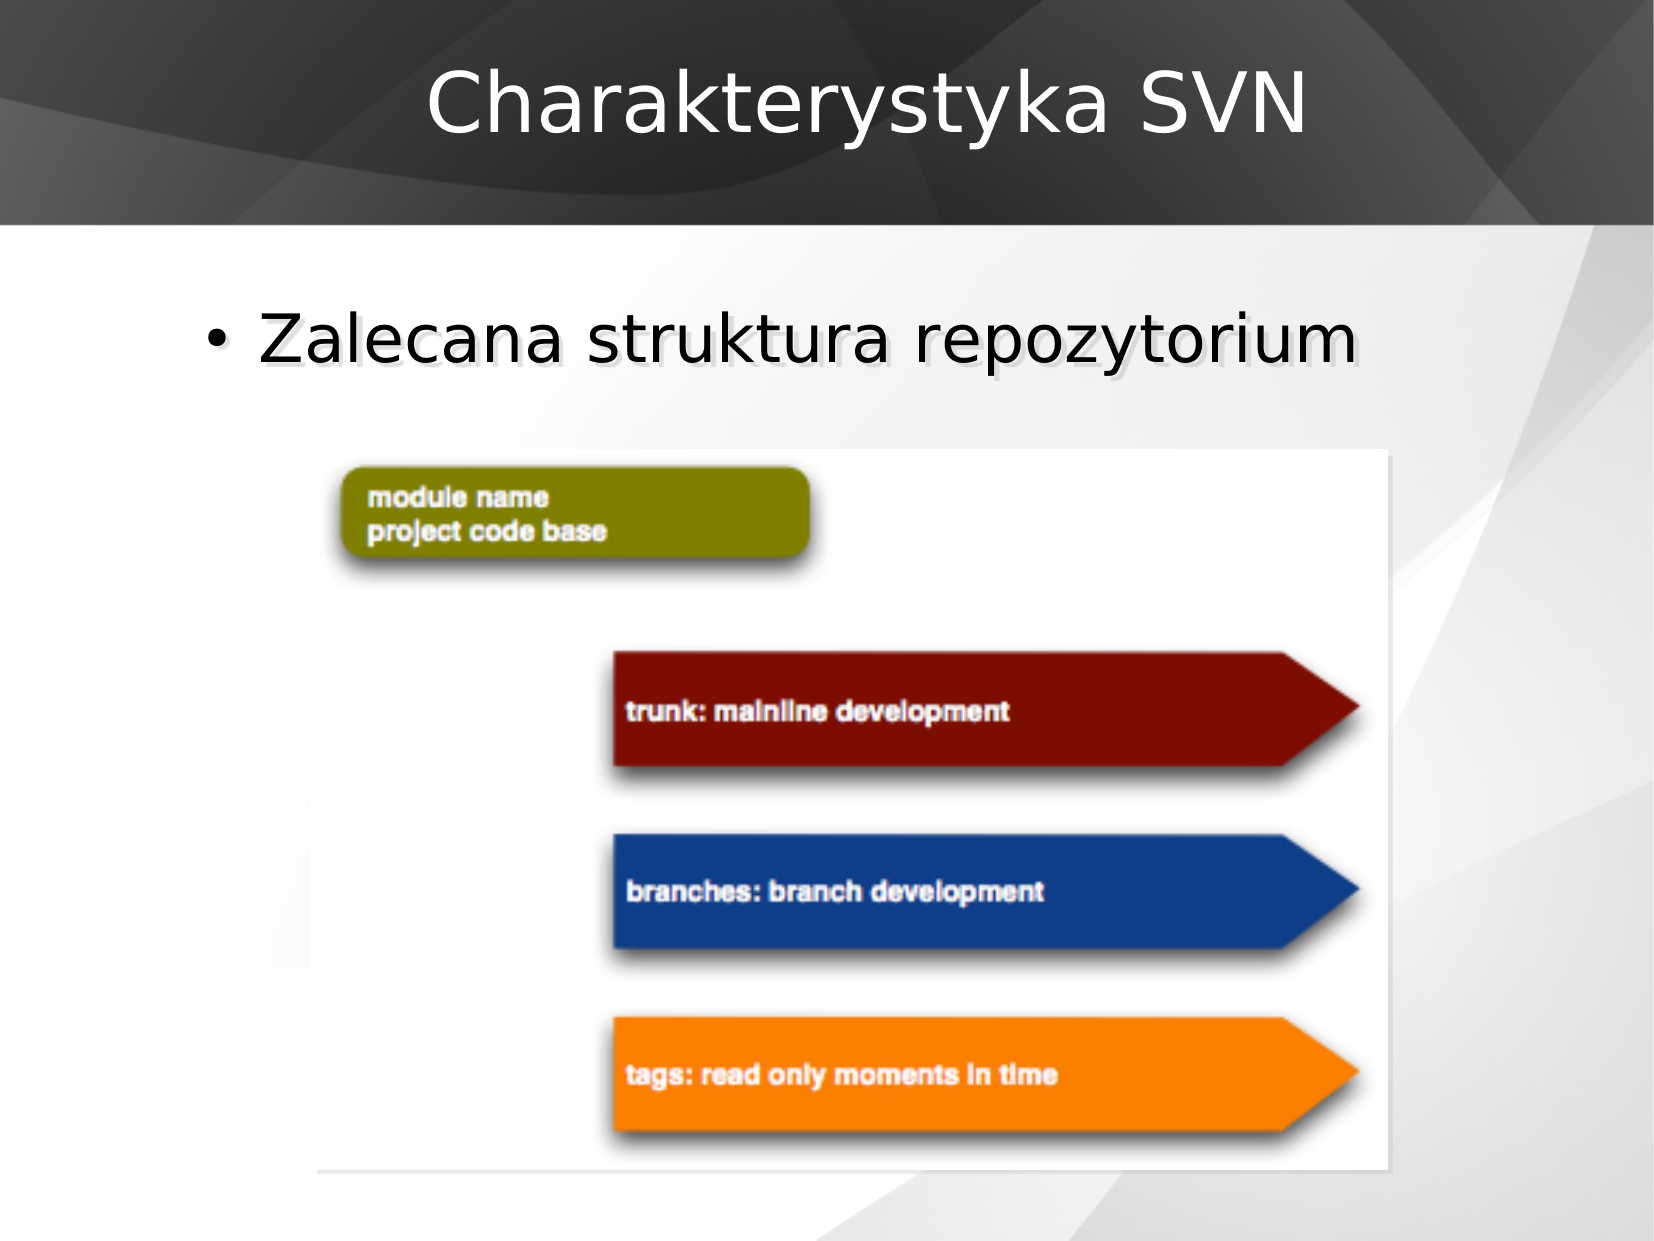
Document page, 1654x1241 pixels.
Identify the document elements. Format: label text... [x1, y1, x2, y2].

title Charakterystyka SVN [124, 0, 1613, 208]
list Zalecana struktura repozytorium [187, 300, 1538, 976]
picture [0, 0, 1654, 1241]
